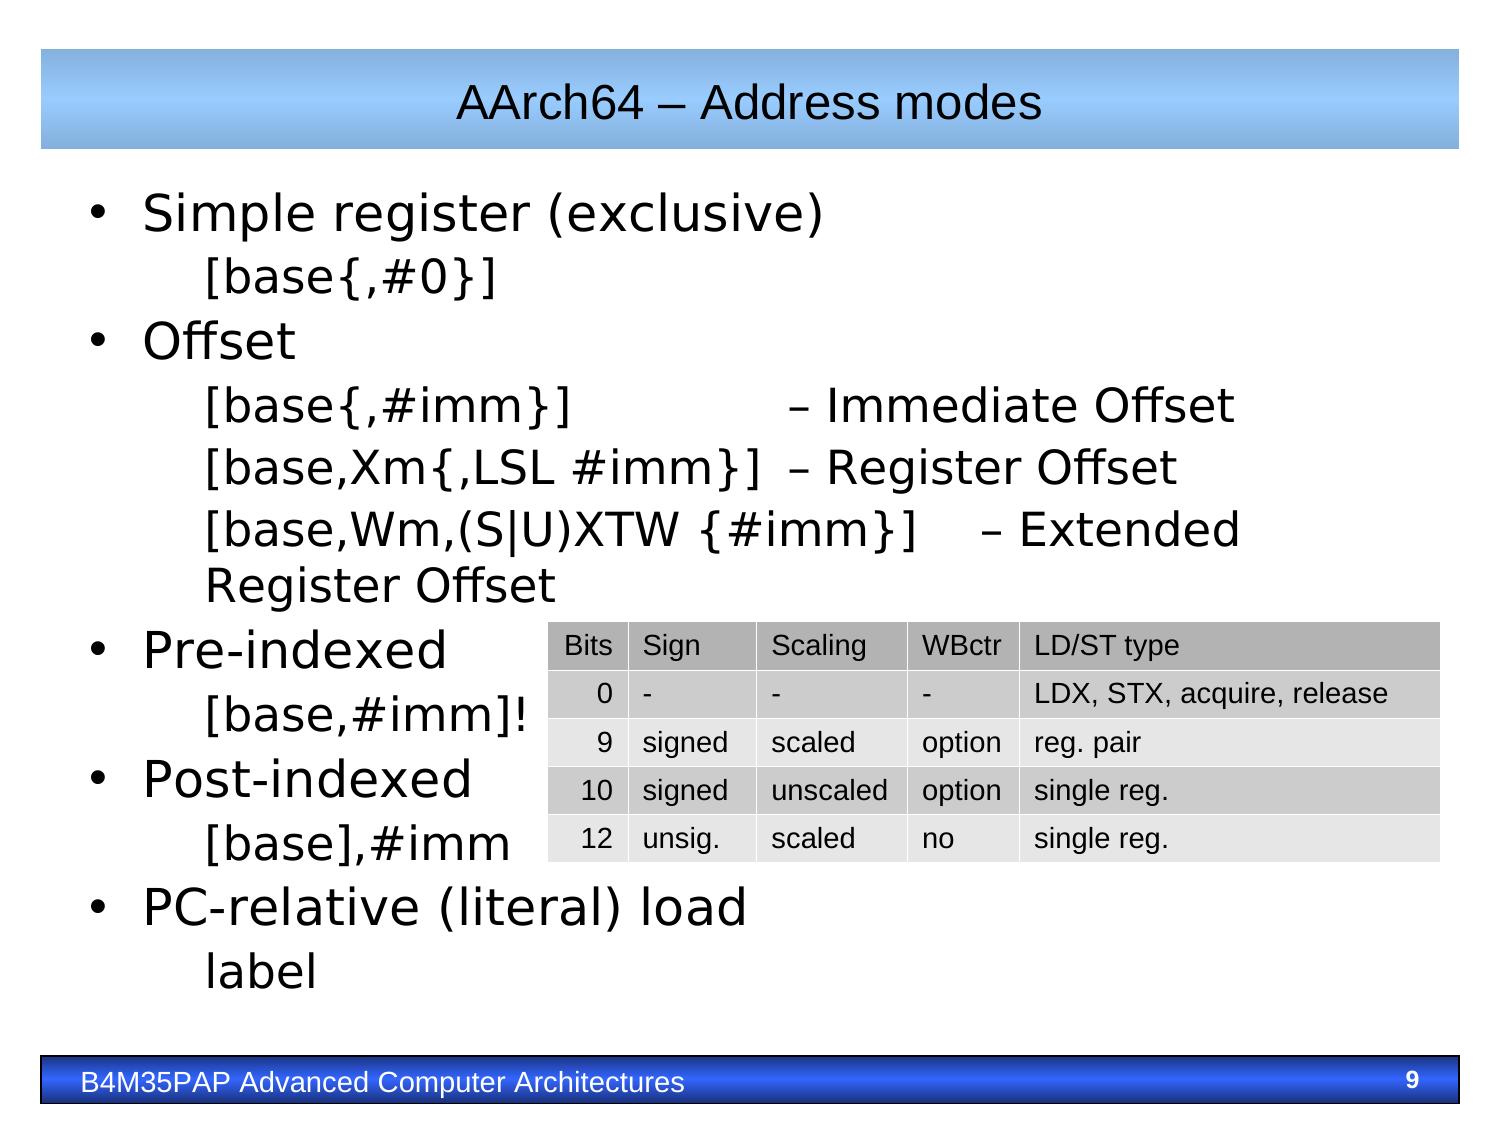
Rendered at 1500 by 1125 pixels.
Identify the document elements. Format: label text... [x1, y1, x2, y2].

table_cell - [629, 671, 756, 718]
title AArch64 – Address modes [41, 49, 1459, 149]
table_cell single reg. [1020, 815, 1440, 862]
table_cell - [757, 671, 907, 718]
table_cell option [908, 719, 1019, 766]
table_cell signed [629, 719, 756, 766]
table_cell scaled [757, 815, 907, 862]
table_cell 0 [548, 671, 628, 718]
table_cell scaled [757, 719, 907, 766]
table_cell option [908, 767, 1019, 814]
table_header Sign [629, 622, 756, 670]
table_cell unscaled [757, 767, 907, 814]
table_cell 10 [548, 767, 628, 814]
list Simple register (exclusive) [base{,#0}] Offset [base{,#imm}] – Immediate Offset [base,Xm{,LSL #imm}] – Register Offset [base,Wm,(S|U)XTW {#imm}] – Extended Register Offset Pre-indexed [base,#imm]! Post-indexed [base],#imm PC-relative (literal) load label [75, 172, 1426, 1013]
table_cell signed [629, 767, 756, 814]
table_header Bits [548, 622, 628, 670]
table_cell unsig. [629, 815, 756, 862]
table_cell LDX, STX, acquire, release [1020, 671, 1440, 718]
table_cell single reg. [1020, 767, 1440, 814]
table_header Scaling [757, 622, 907, 670]
table_cell no [908, 815, 1019, 862]
table_cell 12 [548, 815, 628, 862]
table_header LD/ST type [1020, 622, 1440, 670]
table_cell - [908, 671, 1019, 718]
table_cell reg. pair [1020, 719, 1440, 766]
table_cell 9 [548, 719, 628, 766]
table_header WBctr [908, 622, 1019, 670]
